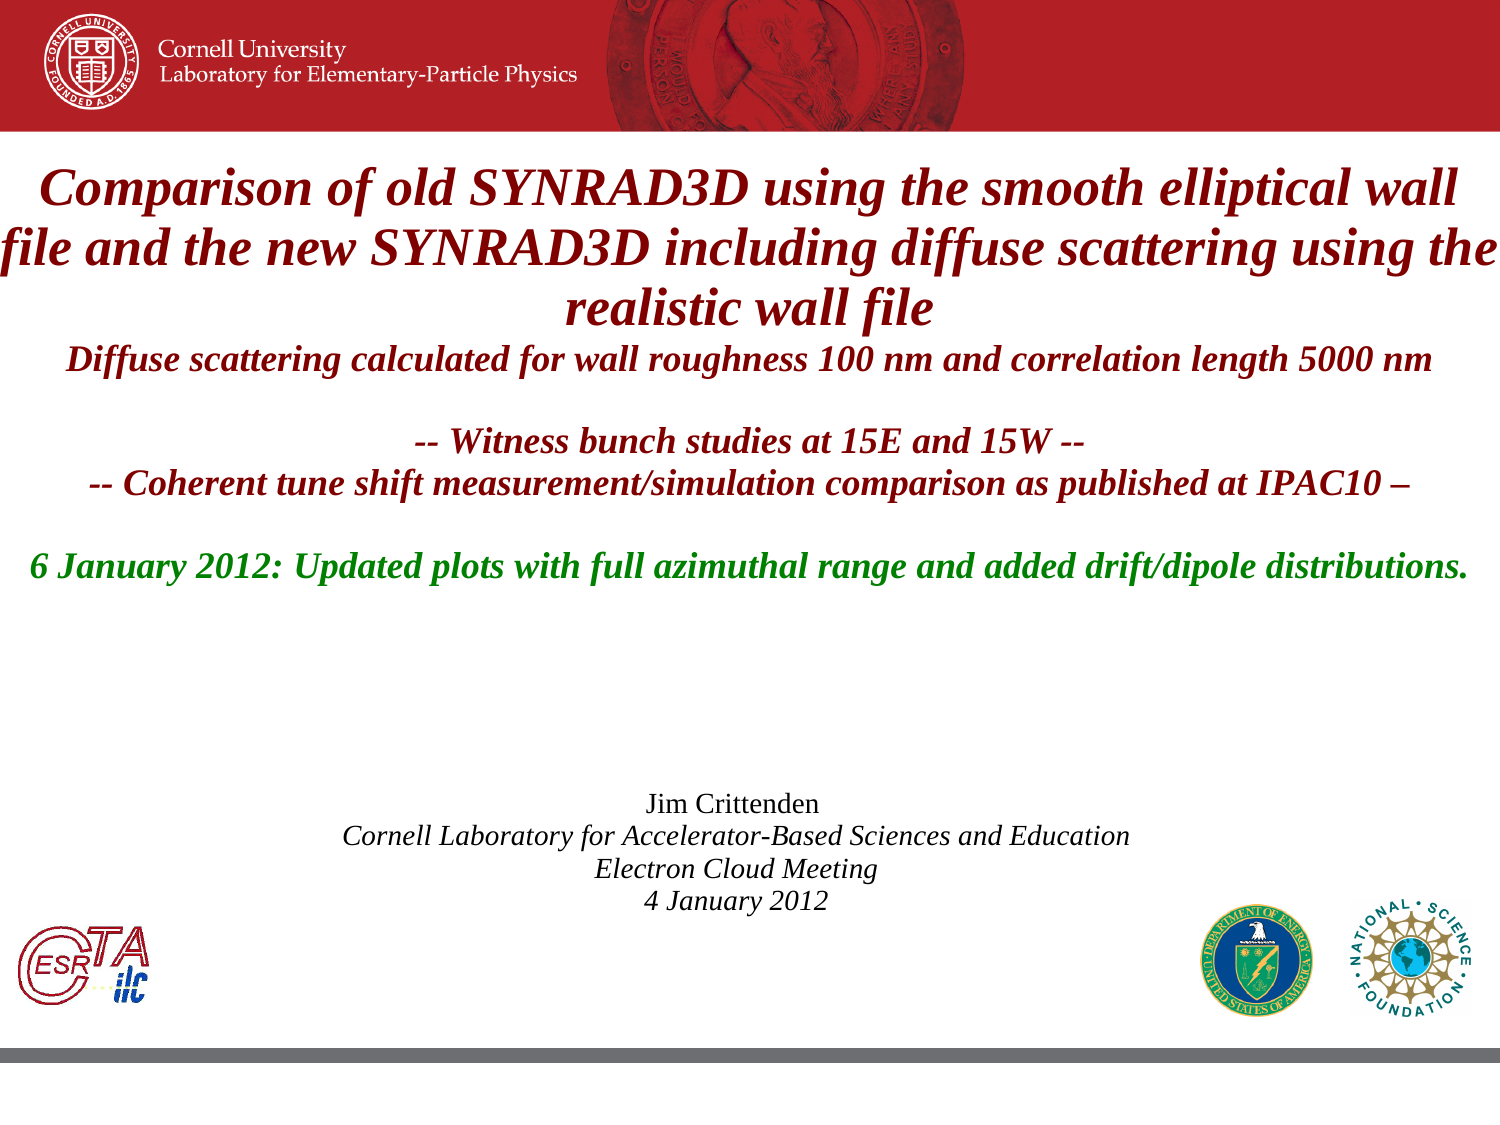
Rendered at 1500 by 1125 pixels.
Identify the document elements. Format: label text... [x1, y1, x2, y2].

text_box Comparison of old SYNRAD3D using the smooth elliptical wall file and the new SYNRAD3D including diffuse scattering using the realistic wall file Diffuse scattering calculated for wall roughness 100 nm and correlation length 5000 nm -- Witness bunch studies at 15E and 15W -- -- Coherent tune shift measurement/simulation comparison as published at IPAC10 – 6 January 2012: Updated plots with full azimuthal range and added drift/dipole distributions. [0, 157, 1500, 785]
picture [1200, 904, 1313, 1017]
subtitle Jim Crittenden Cornell Laboratory for Accelerator-Based Sciences and Education Electron Cloud Meeting 4 January 2012 [286, 785, 1187, 959]
picture [8, 899, 151, 1036]
picture [1350, 899, 1471, 1017]
picture [0, 0, 1500, 132]
